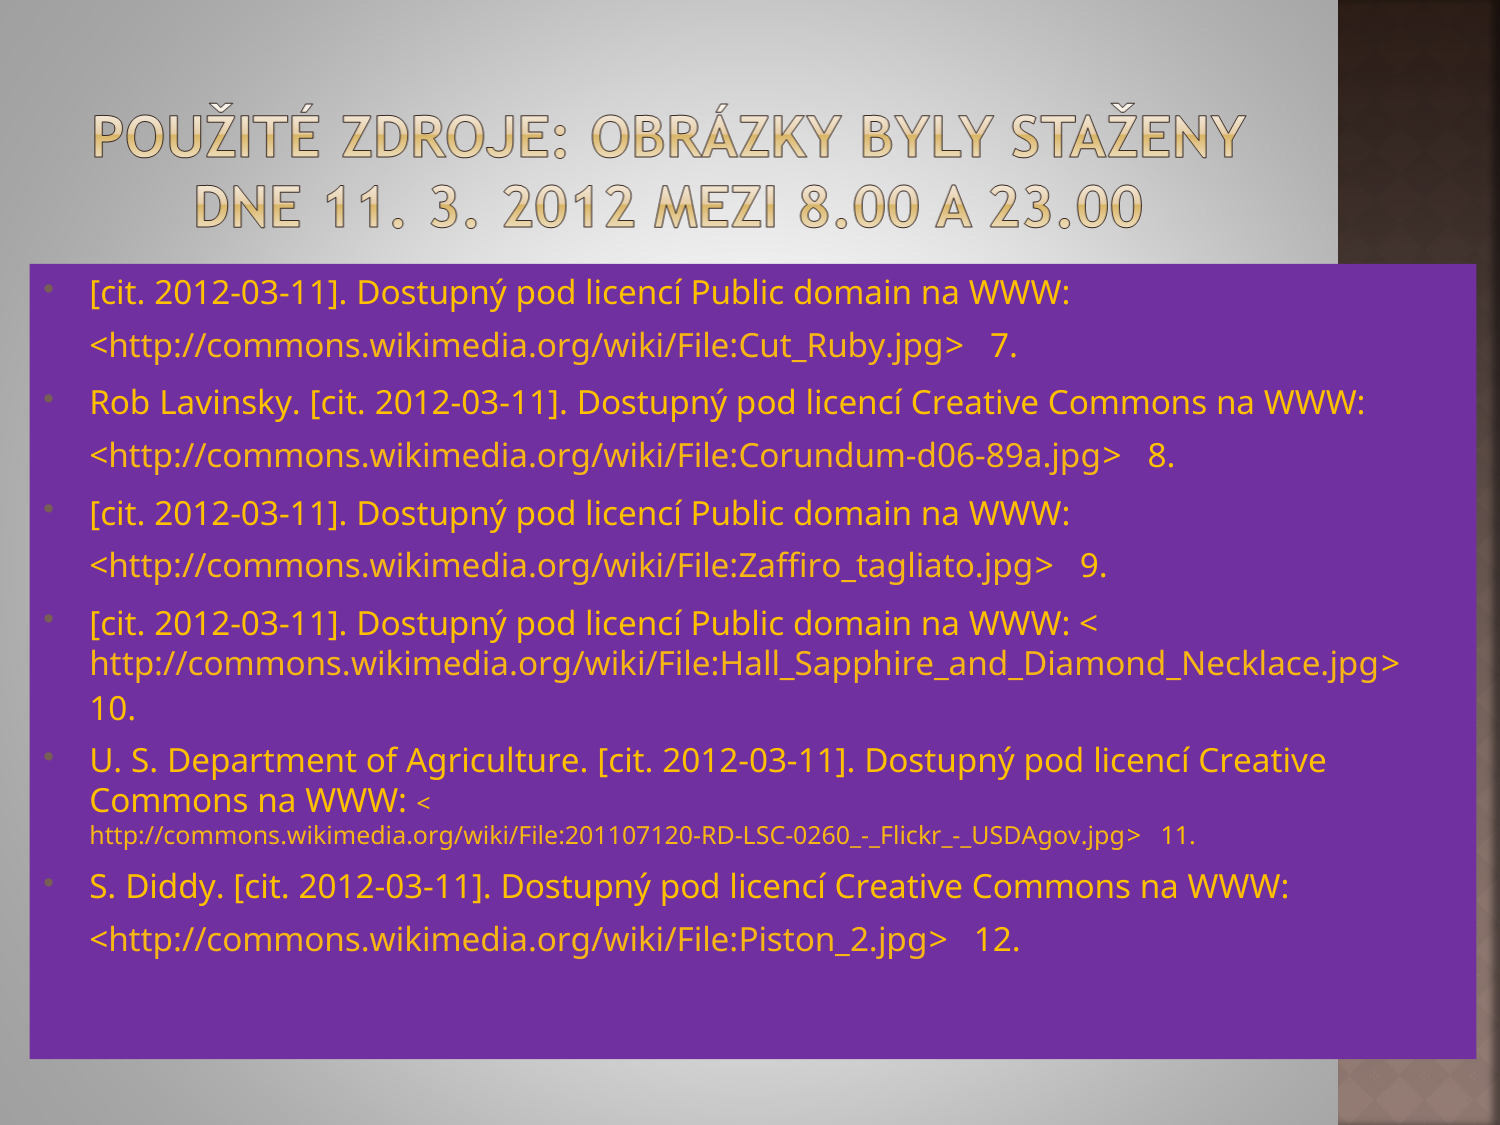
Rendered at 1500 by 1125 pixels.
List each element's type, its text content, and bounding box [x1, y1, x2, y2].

list [cit. 2012-03-11]. Dostupný pod licencí Public domain na WWW: <http://commons.wikimedia.org/wiki/File:Cut_Ruby.jpg> 7. Rob Lavinsky. [cit. 2012-03-11]. Dostupný pod licencí Creative Commons na WWW: <http://commons.wikimedia.org/wiki/File:Corundum-d06-89a.jpg> 8. [cit. 2012-03-11]. Dostupný pod licencí Public domain na WWW: <http://commons.wikimedia.org/wiki/File:Zaffiro_tagliato.jpg> 9. [cit. 2012-03-11]. Dostupný pod licencí Public domain na WWW: <http://commons.wikimedia.org/wiki/File:Hall_Sapphire_and_Diamond_Necklace.jpg> 10. U. S. Department of Agriculture. [cit. 2012-03-11]. Dostupný pod licencí Creative Commons na WWW: <http://commons.wikimedia.org/wiki/File:201107120-RD-LSC-0260_-_Flickr_-_USDAgov.jpg> 11. S. Diddy. [cit. 2012-03-11]. Dostupný pod licencí Creative Commons na WWW: <http://commons.wikimedia.org/wiki/File:Piston_2.jpg> 12. [29, 263, 1477, 1060]
picture [0, 0, 1500, 1125]
text_box [55, 53, 1300, 263]
